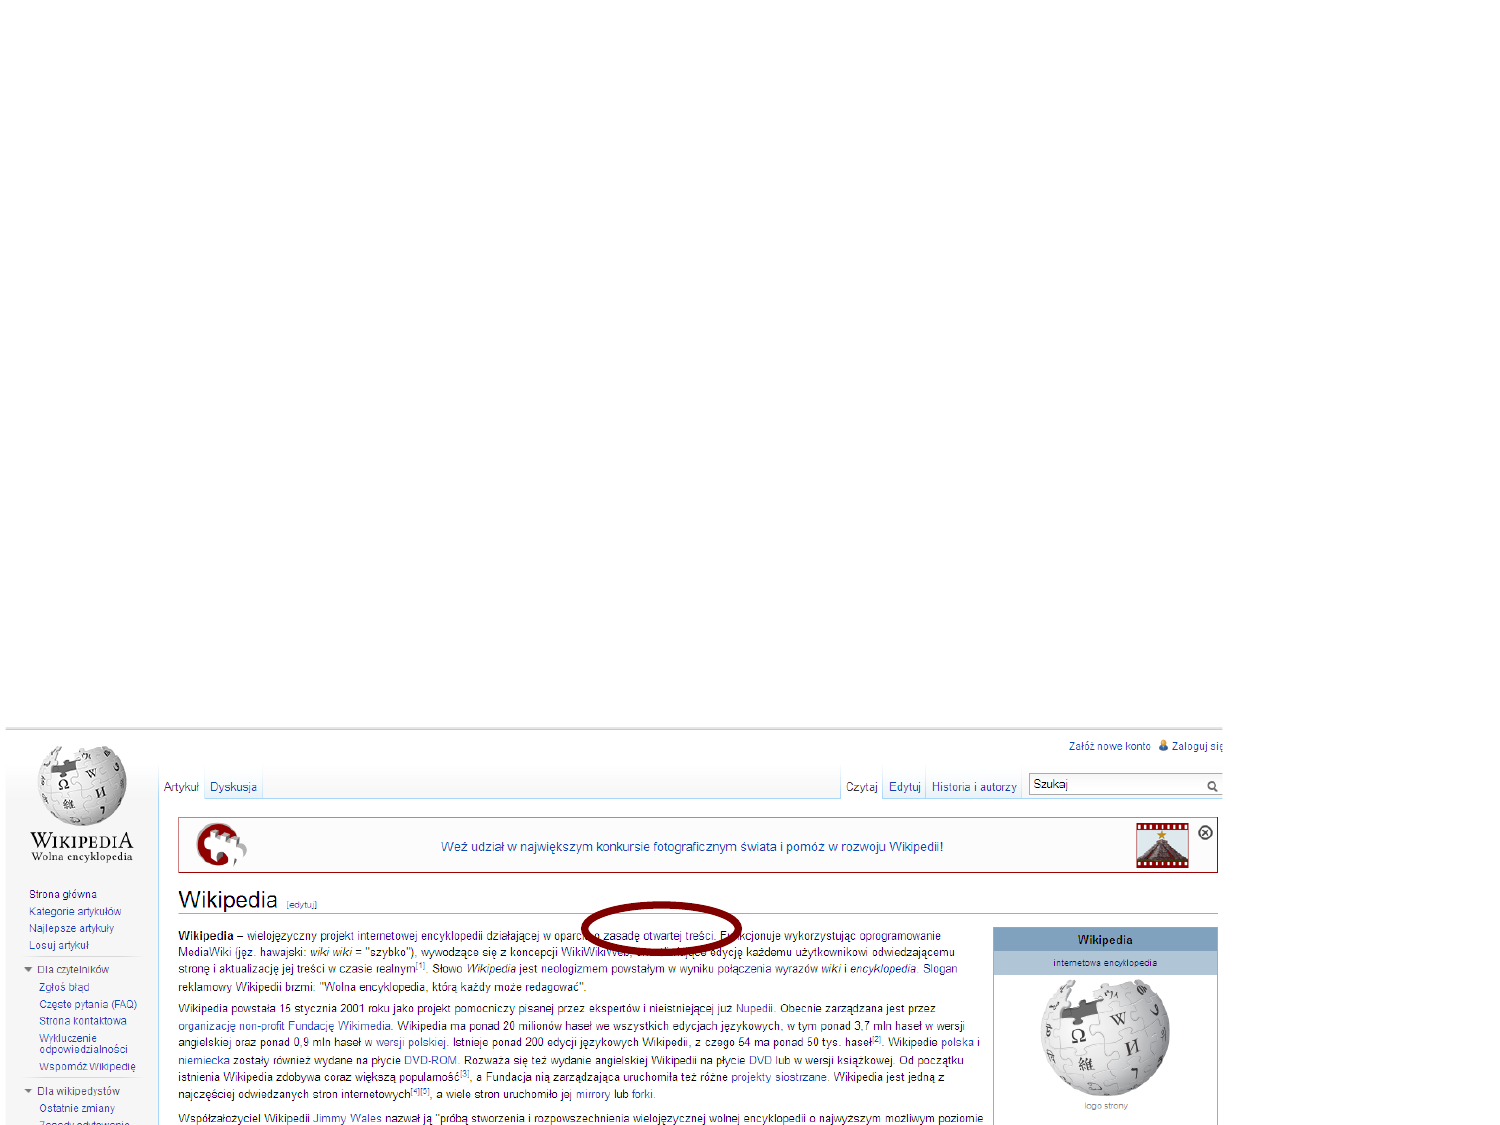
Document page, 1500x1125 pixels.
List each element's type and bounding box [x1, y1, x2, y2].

picture [5, 727, 1223, 1125]
